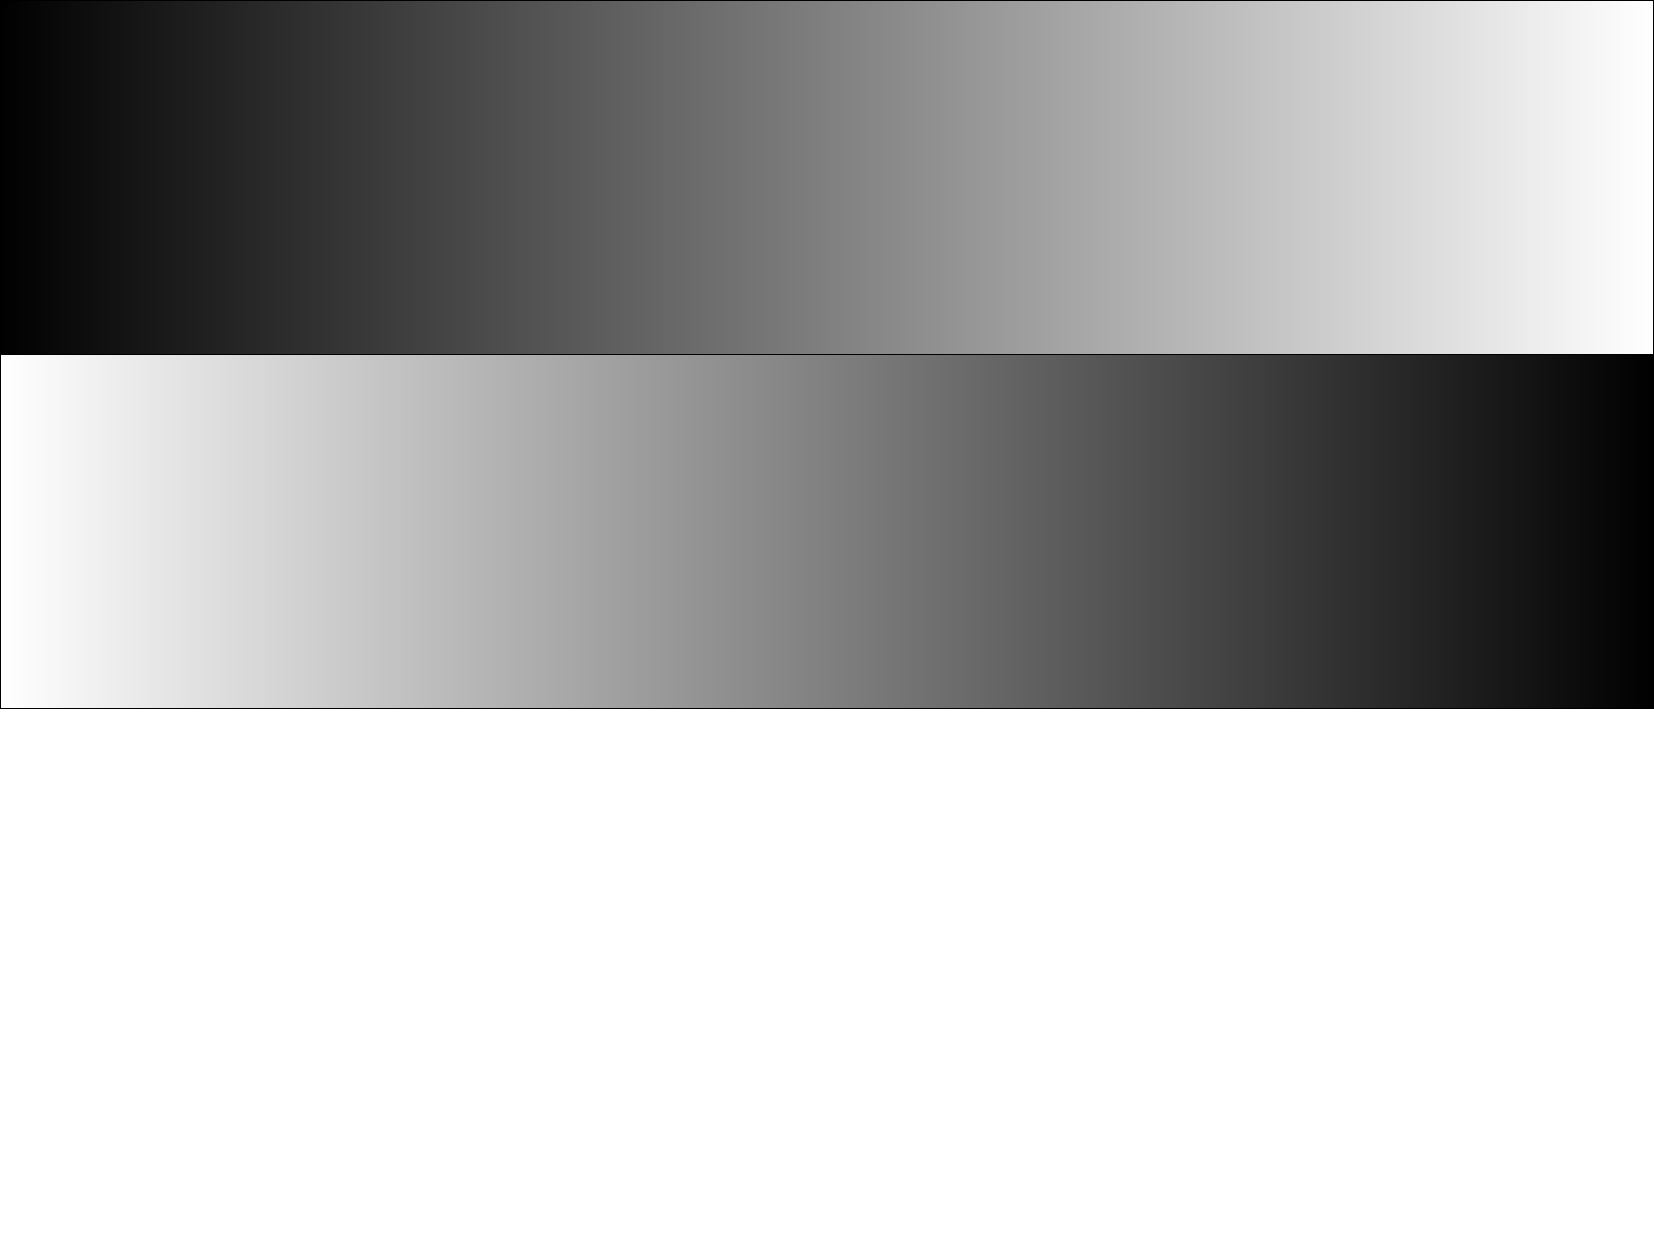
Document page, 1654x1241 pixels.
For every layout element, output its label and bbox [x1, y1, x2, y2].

text_box [0, 0, 1654, 709]
